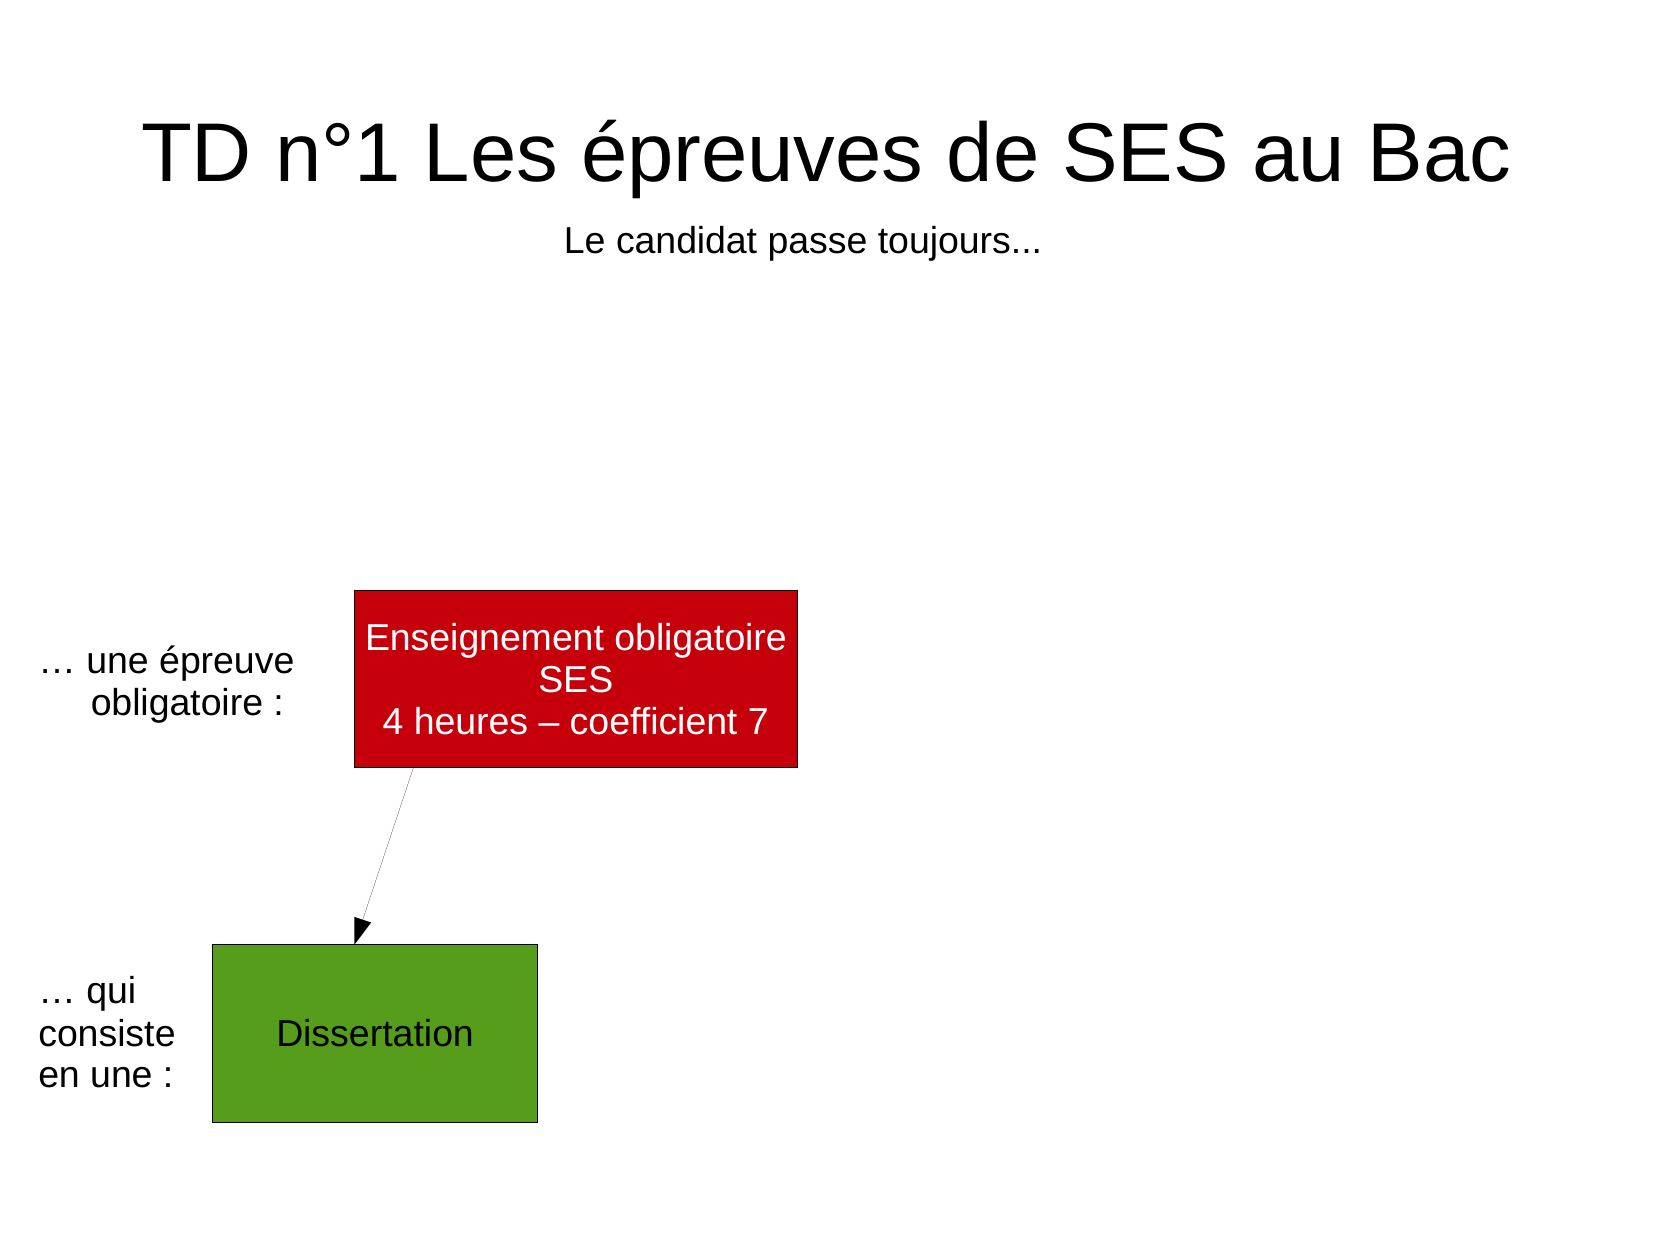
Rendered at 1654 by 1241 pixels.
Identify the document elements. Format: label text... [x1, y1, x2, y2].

text_box Enseignement obligatoire SES 4 heures – coefficient 7 [354, 590, 798, 768]
text_box … une épreuve obligatoire : [23, 631, 321, 731]
title TD n°1 Les épreuves de SES au Bac [82, 49, 1571, 257]
text_box Dissertation [212, 944, 538, 1123]
text_box Le candidat passe toujours... [549, 212, 1059, 270]
text_box … qui consiste en une : [23, 962, 191, 1104]
